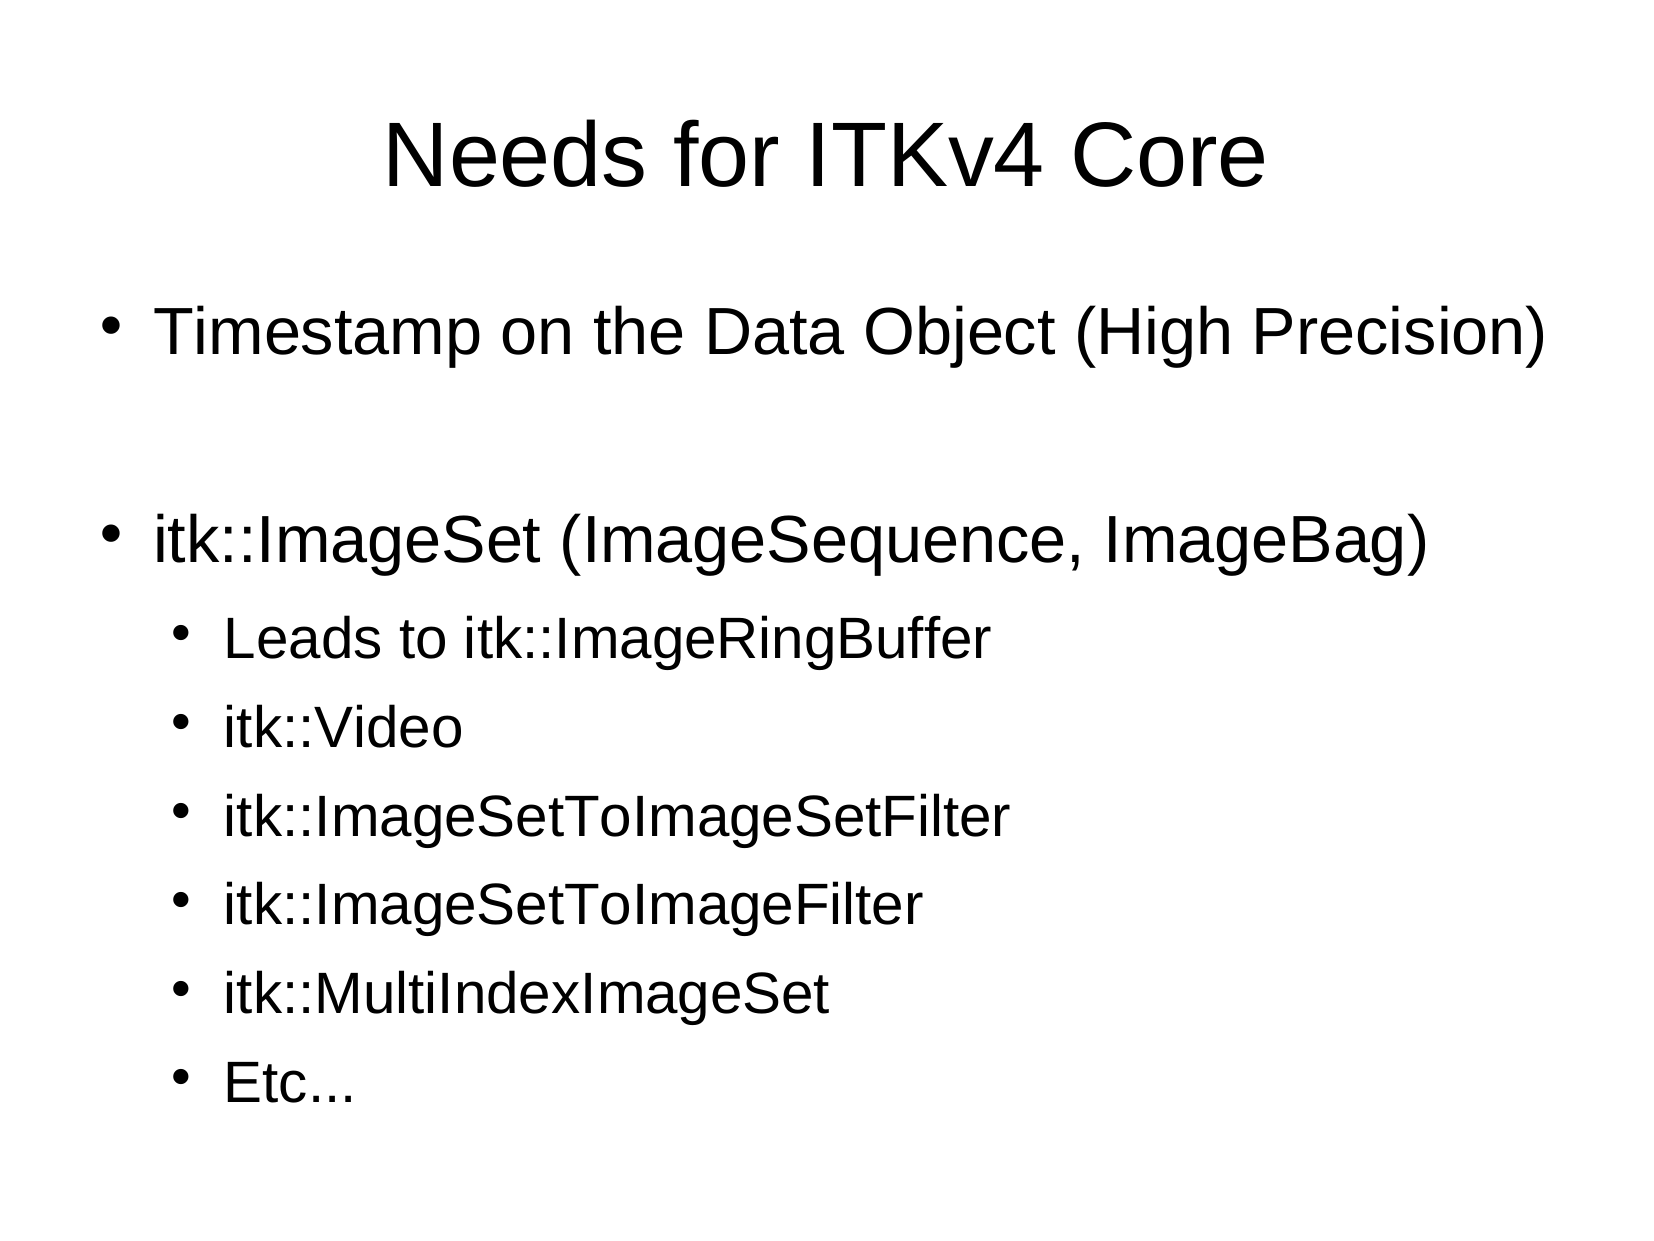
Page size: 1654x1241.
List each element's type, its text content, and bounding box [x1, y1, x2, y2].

text_box Timestamp on the Data Object (High Precision) itk::ImageSet (ImageSequence, ImageBag) Leads to itk::ImageRingBuffer itk::Video itk::ImageSetToImageSetFilter itk::ImageSetToImageFilter itk::MultiIndexImageSet Etc... [82, 290, 1571, 1109]
text_box Needs for ITKv4 Core [82, 56, 1571, 249]
